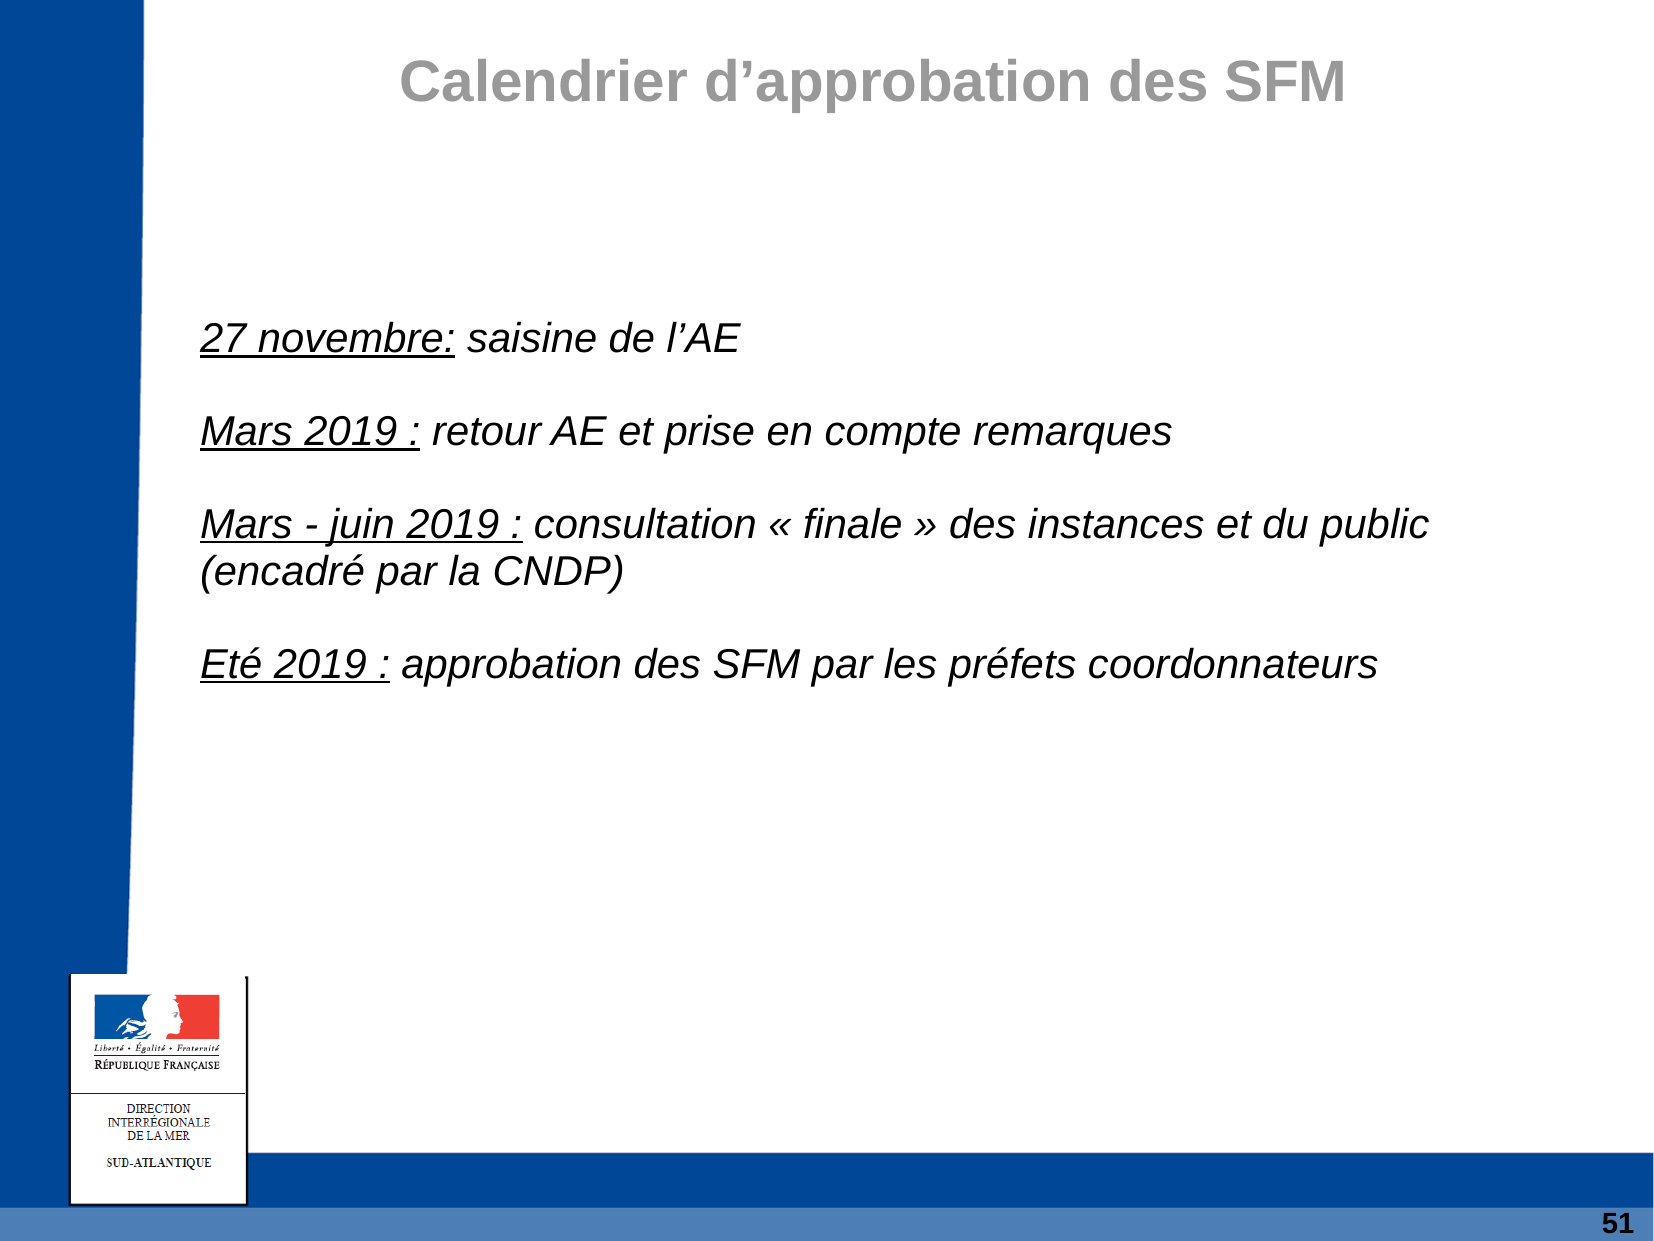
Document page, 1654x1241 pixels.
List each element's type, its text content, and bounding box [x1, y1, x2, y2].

text_box Calendrier d’approbation des SFM [106, 41, 1642, 189]
picture [0, 0, 1654, 1241]
text_box 27 novembre: saisine de l’AE Mars 2019 : retour AE et prise en compte remarques Mars - juin 2019 : consultation « finale » des instances et du public (encadré par la CNDP) Eté 2019 : approbation des SFM par les préfets coordonnateurs [185, 214, 1615, 1117]
